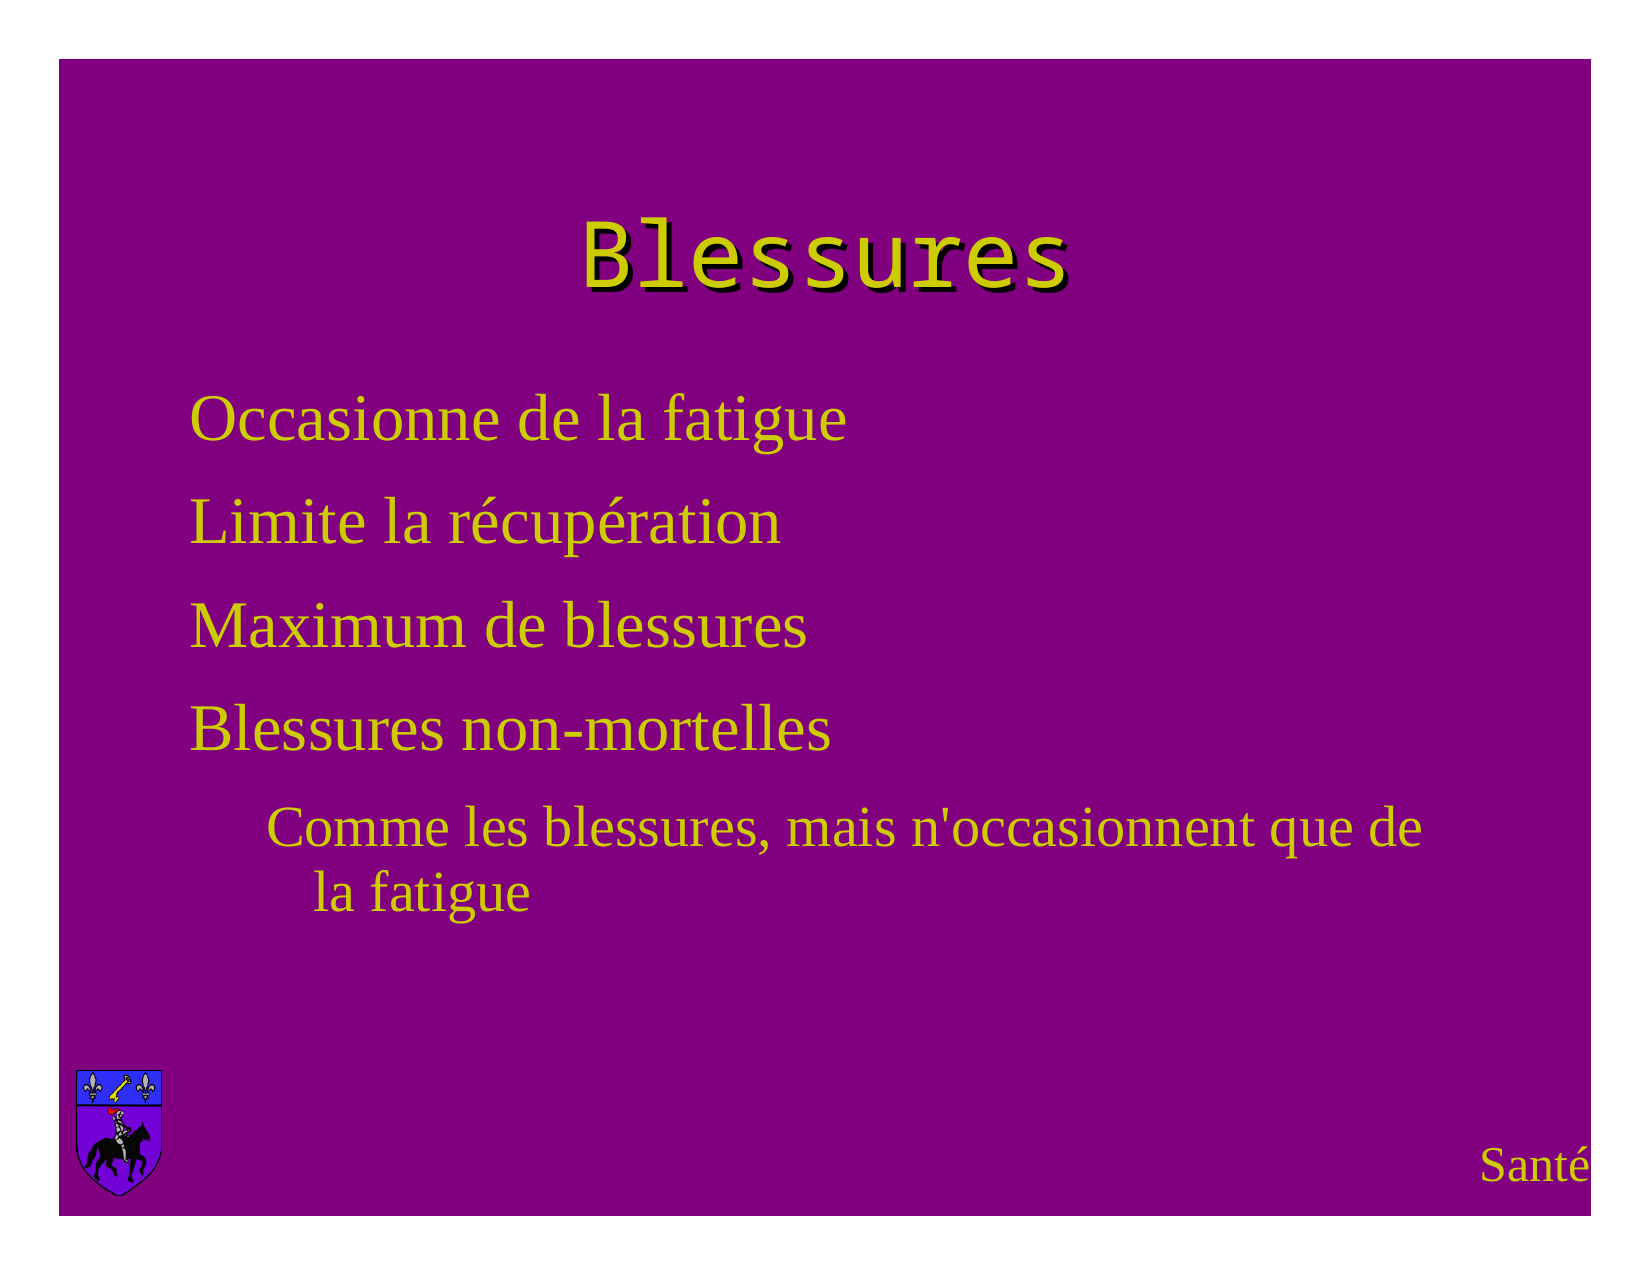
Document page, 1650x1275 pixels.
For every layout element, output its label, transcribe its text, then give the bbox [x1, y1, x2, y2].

text_box Santé [1397, 1136, 1591, 1194]
picture [76, 1070, 162, 1196]
title Blessures [171, 155, 1480, 349]
list Occasionne de la fatigue Limite la récupération Maximum de blessures Blessures non-mortelles Comme les blessures, mais n'occasionnent que de la fatigue [171, 380, 1480, 1110]
